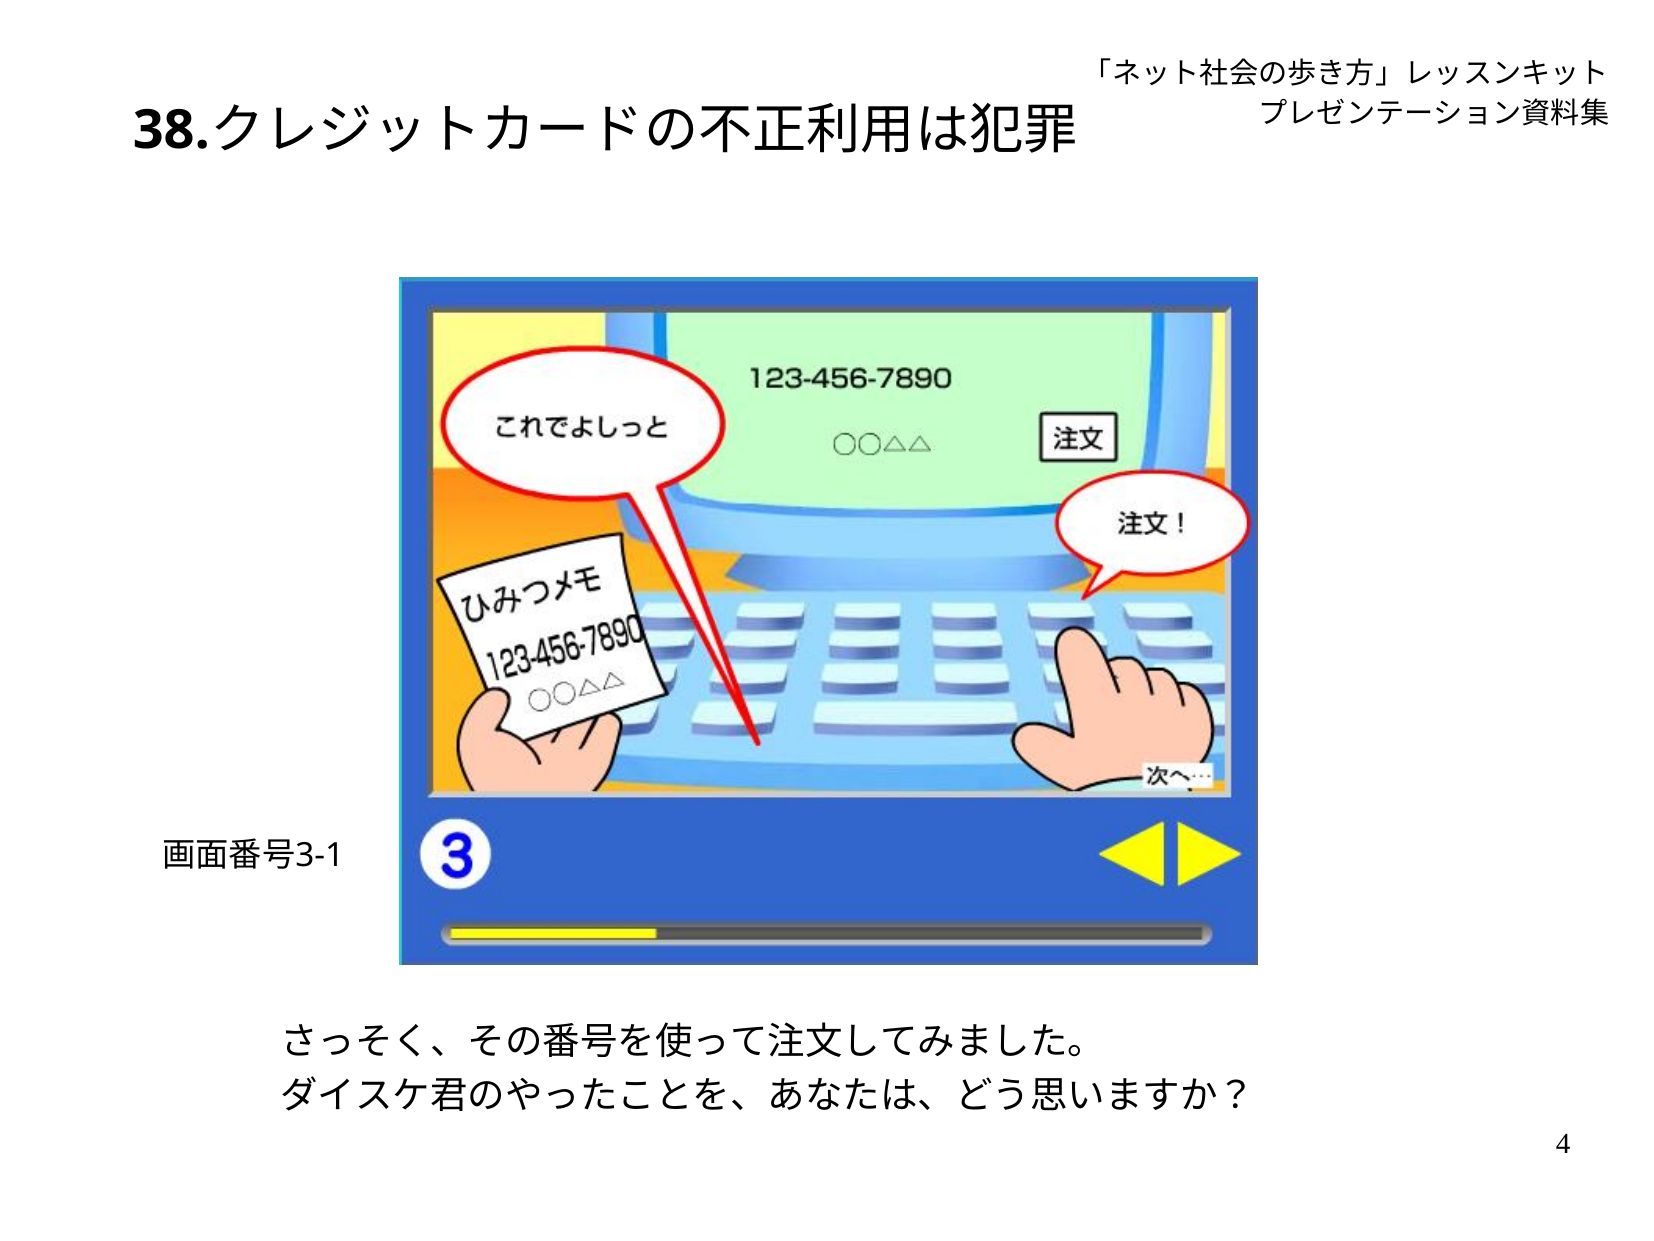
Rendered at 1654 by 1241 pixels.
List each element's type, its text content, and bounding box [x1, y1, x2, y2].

text_box 画面番号3-1 [147, 826, 384, 882]
picture [399, 277, 1258, 965]
text_box 「ネット社会の歩き方」レッスンキット プレゼンテーション資料集 [1062, 44, 1625, 139]
text_box さっそく、その番号を使って注文してみました。 ダイスケ君のやったことを、あなたは、どう思いますか？ [265, 1003, 1447, 1128]
text_box 38.クレジットカードの不正利用は犯罪 [118, 88, 1241, 169]
